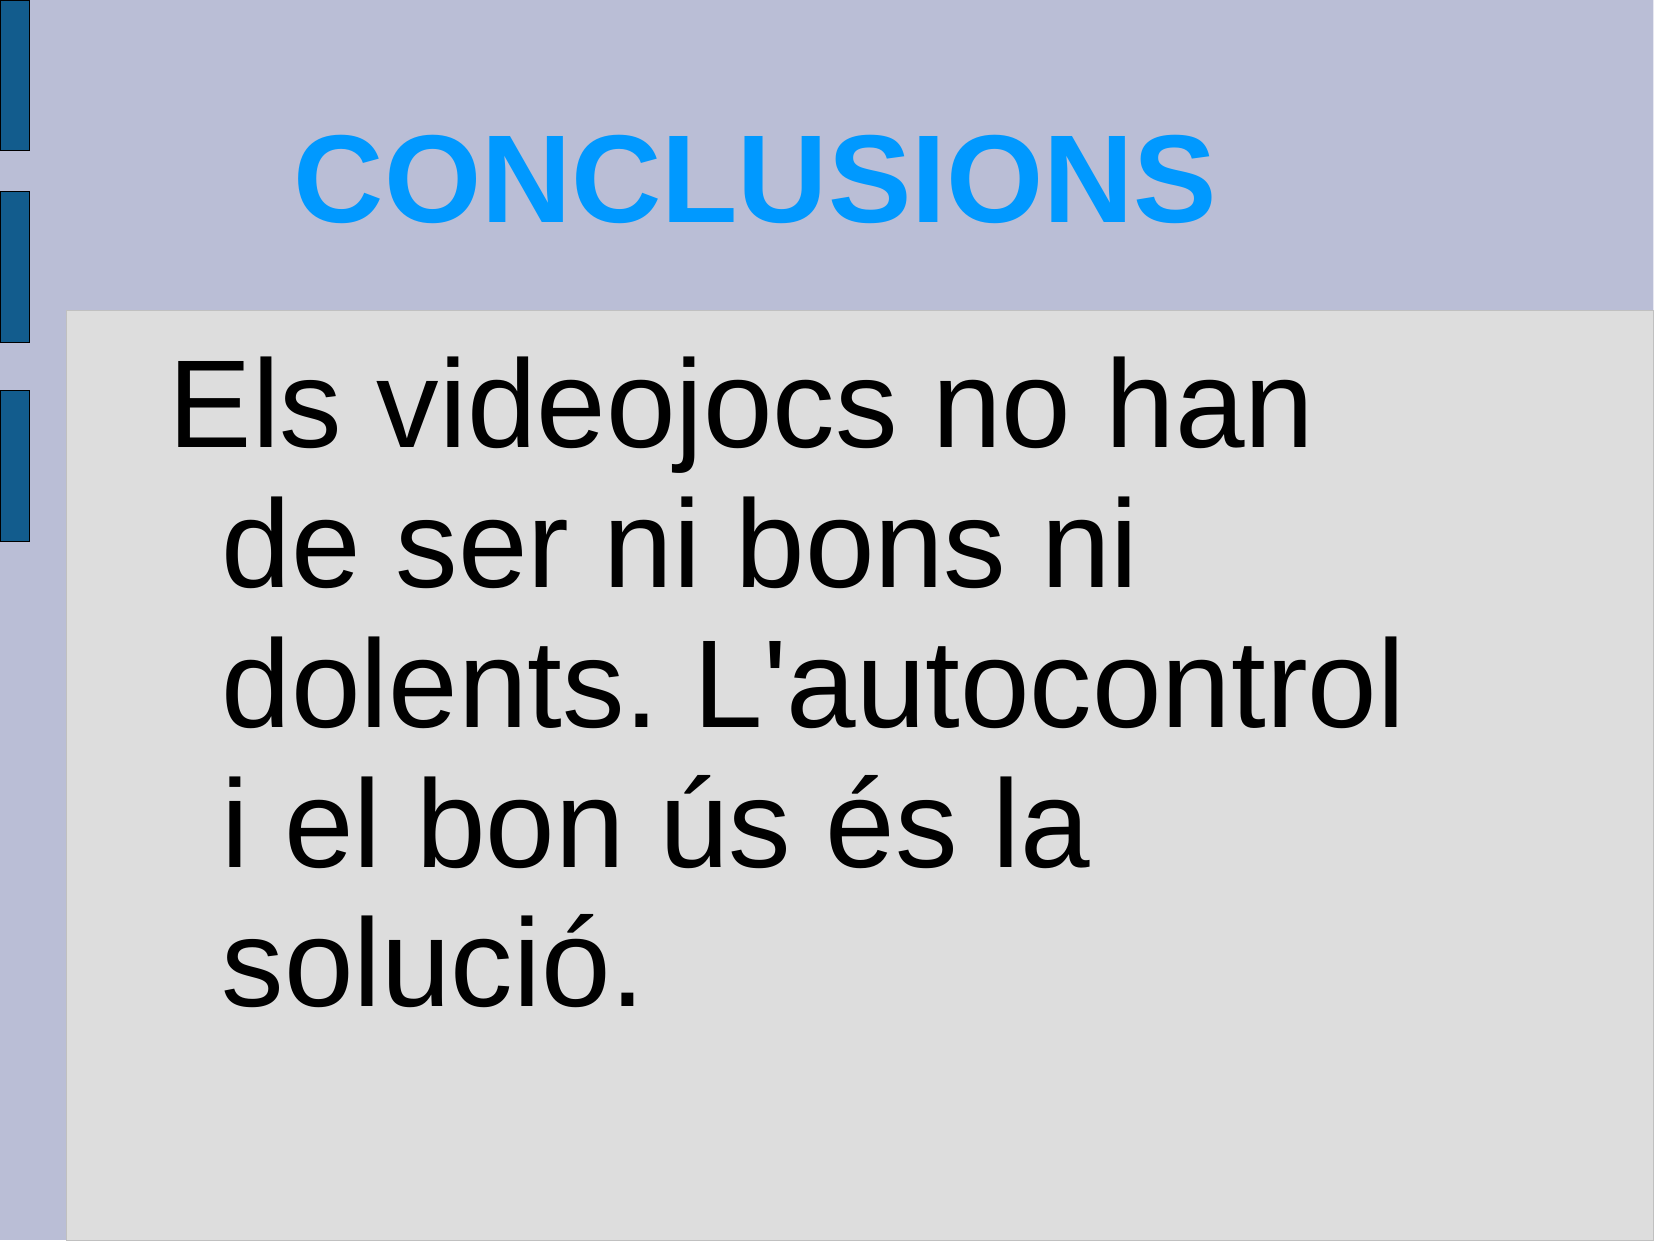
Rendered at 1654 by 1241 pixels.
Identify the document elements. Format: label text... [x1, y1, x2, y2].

list Els videojocs no han de ser ni bons ni dolents. L'autocontrol i el bon ús és la solució. [151, 334, 1447, 1034]
title CONCLUSIONS [121, 91, 1390, 268]
